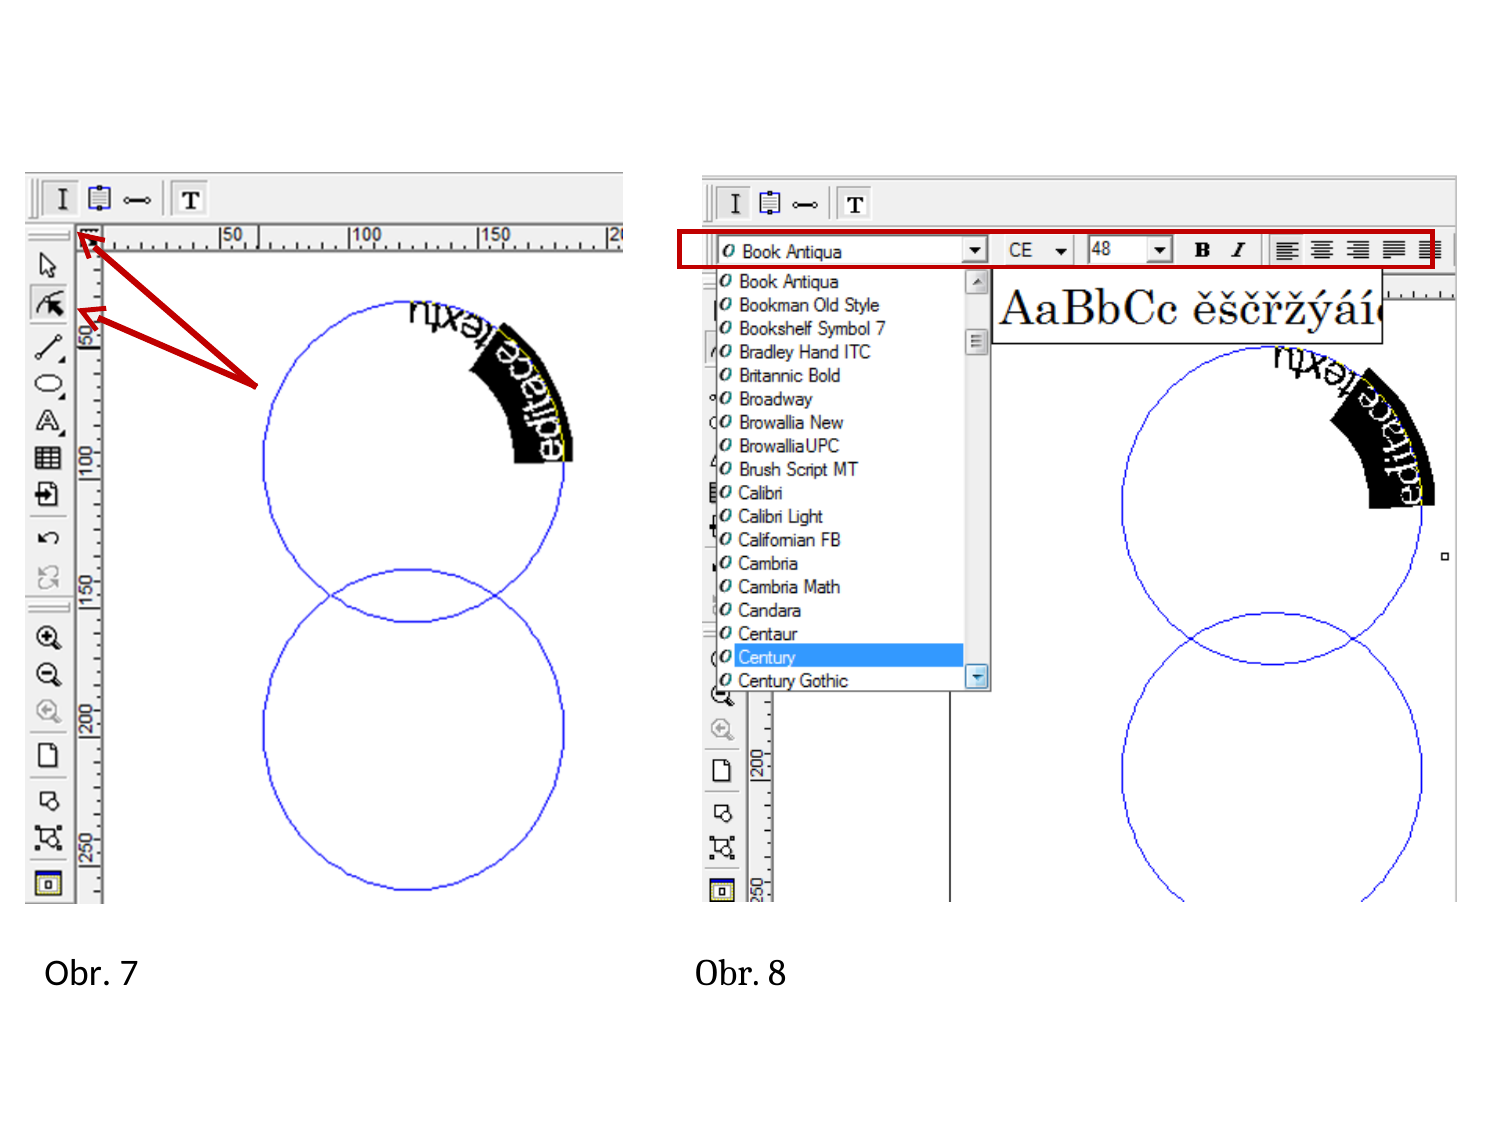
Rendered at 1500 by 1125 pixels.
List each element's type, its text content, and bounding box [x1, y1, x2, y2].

picture [702, 174, 1457, 902]
text_box Obr. 7 [25, 940, 158, 1001]
text_box Obr. 8 [680, 940, 802, 1001]
picture [702, 234, 1430, 265]
picture [25, 172, 623, 904]
